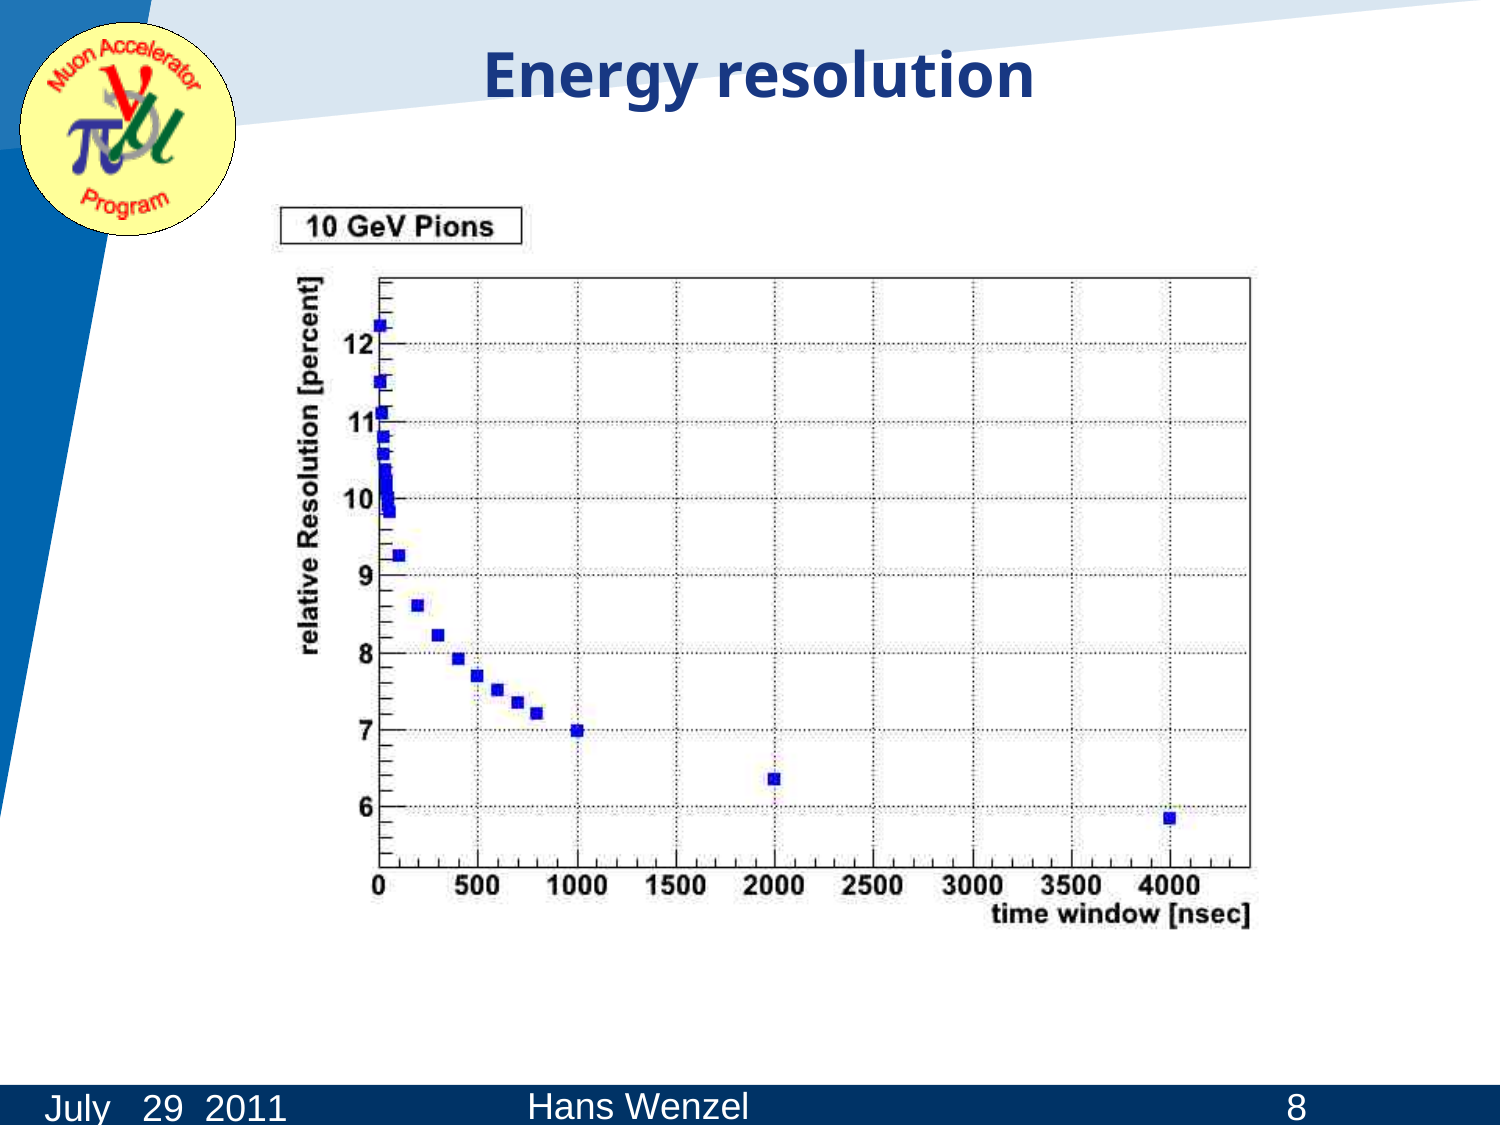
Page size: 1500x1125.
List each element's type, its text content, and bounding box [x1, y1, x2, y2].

title Energy resolution [167, 0, 1335, 156]
picture [47, 39, 201, 220]
picture [271, 204, 1359, 942]
